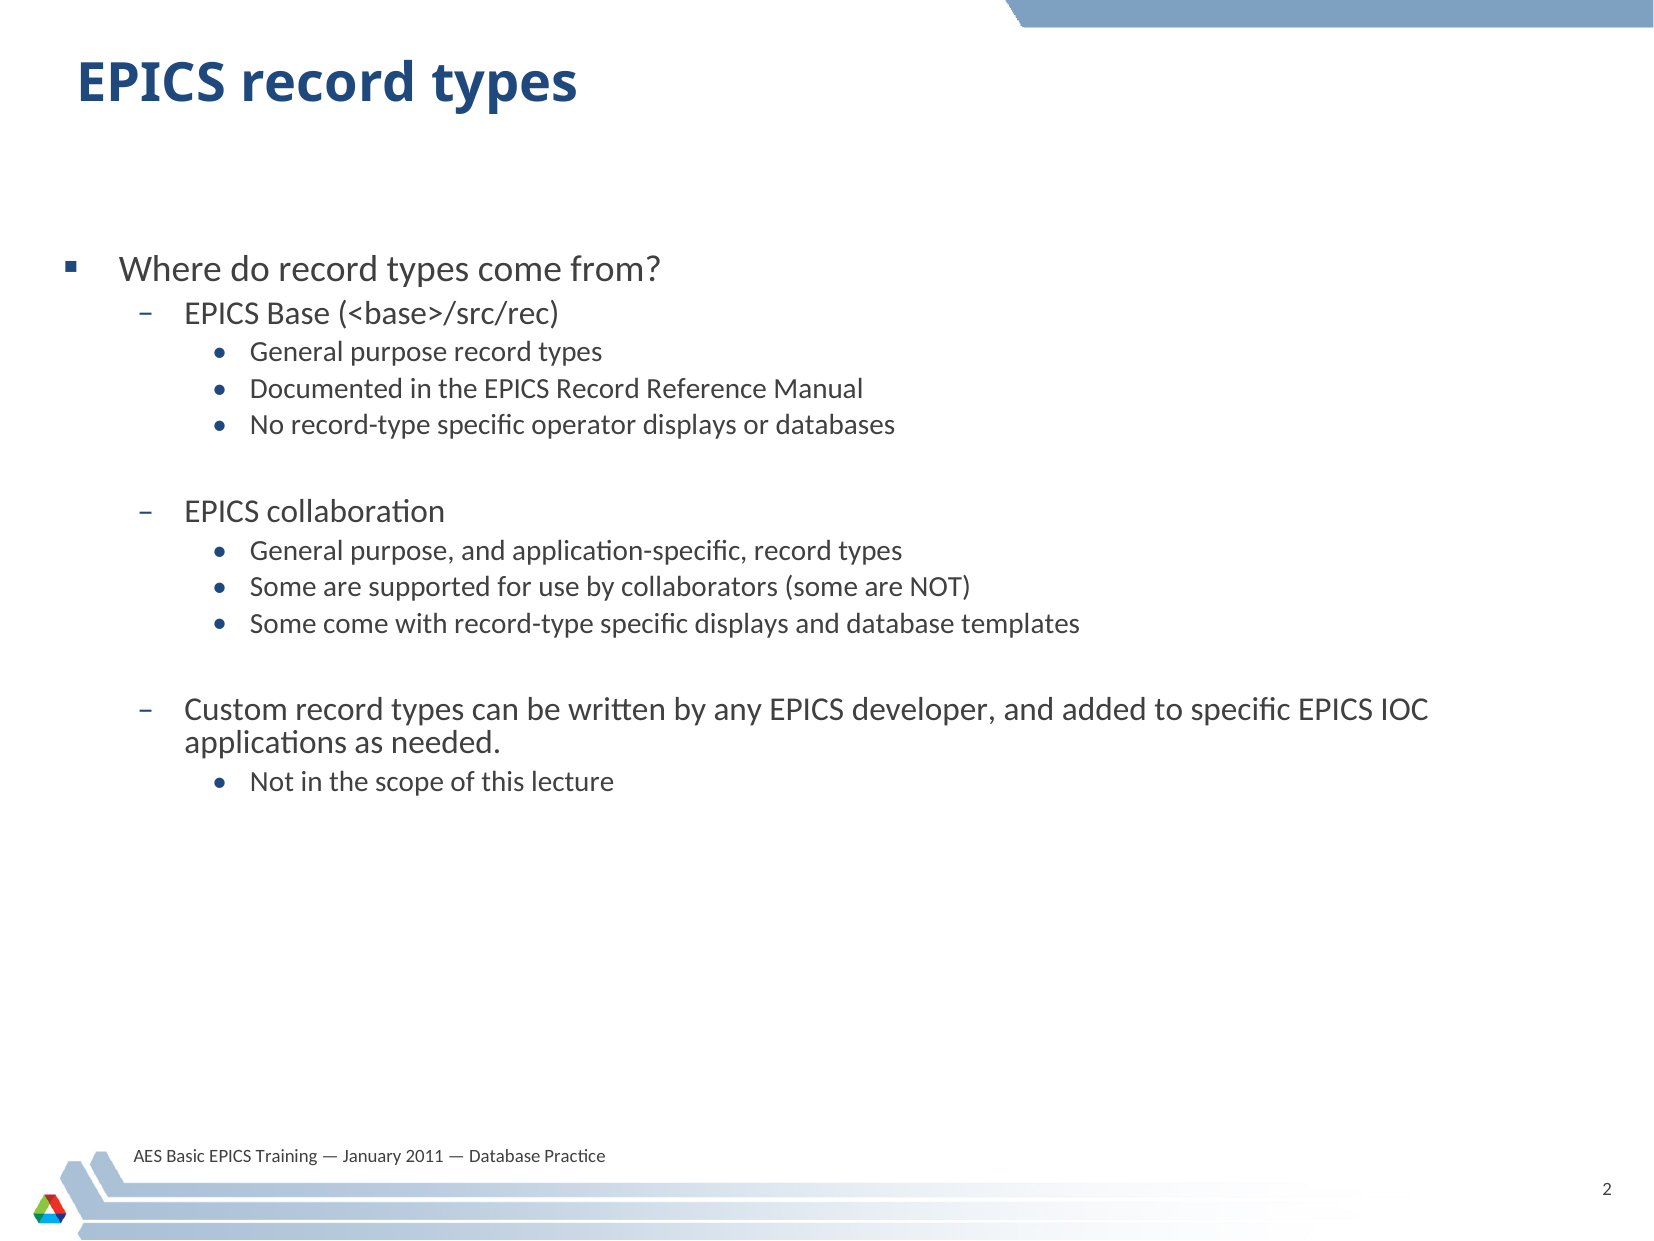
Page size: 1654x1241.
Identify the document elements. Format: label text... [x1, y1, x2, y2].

picture [0, 1143, 1654, 1240]
title EPICS record types [61, 51, 1500, 123]
picture [0, 0, 1654, 29]
list Where do record types come from? EPICS Base (<base>/src/rec) General purpose record types Documented in the EPICS Record Reference Manual No record-type specific operator displays or databases EPICS collaboration General purpose, and application-specific, record types Some are supported for use by collaborators (some are NOT) Some come with record-type specific displays and database templates Custom record types can be written by any EPICS developer, and added to specific EPICS IOC applications as needed. Not in the scope of this lecture [62, 253, 1498, 873]
